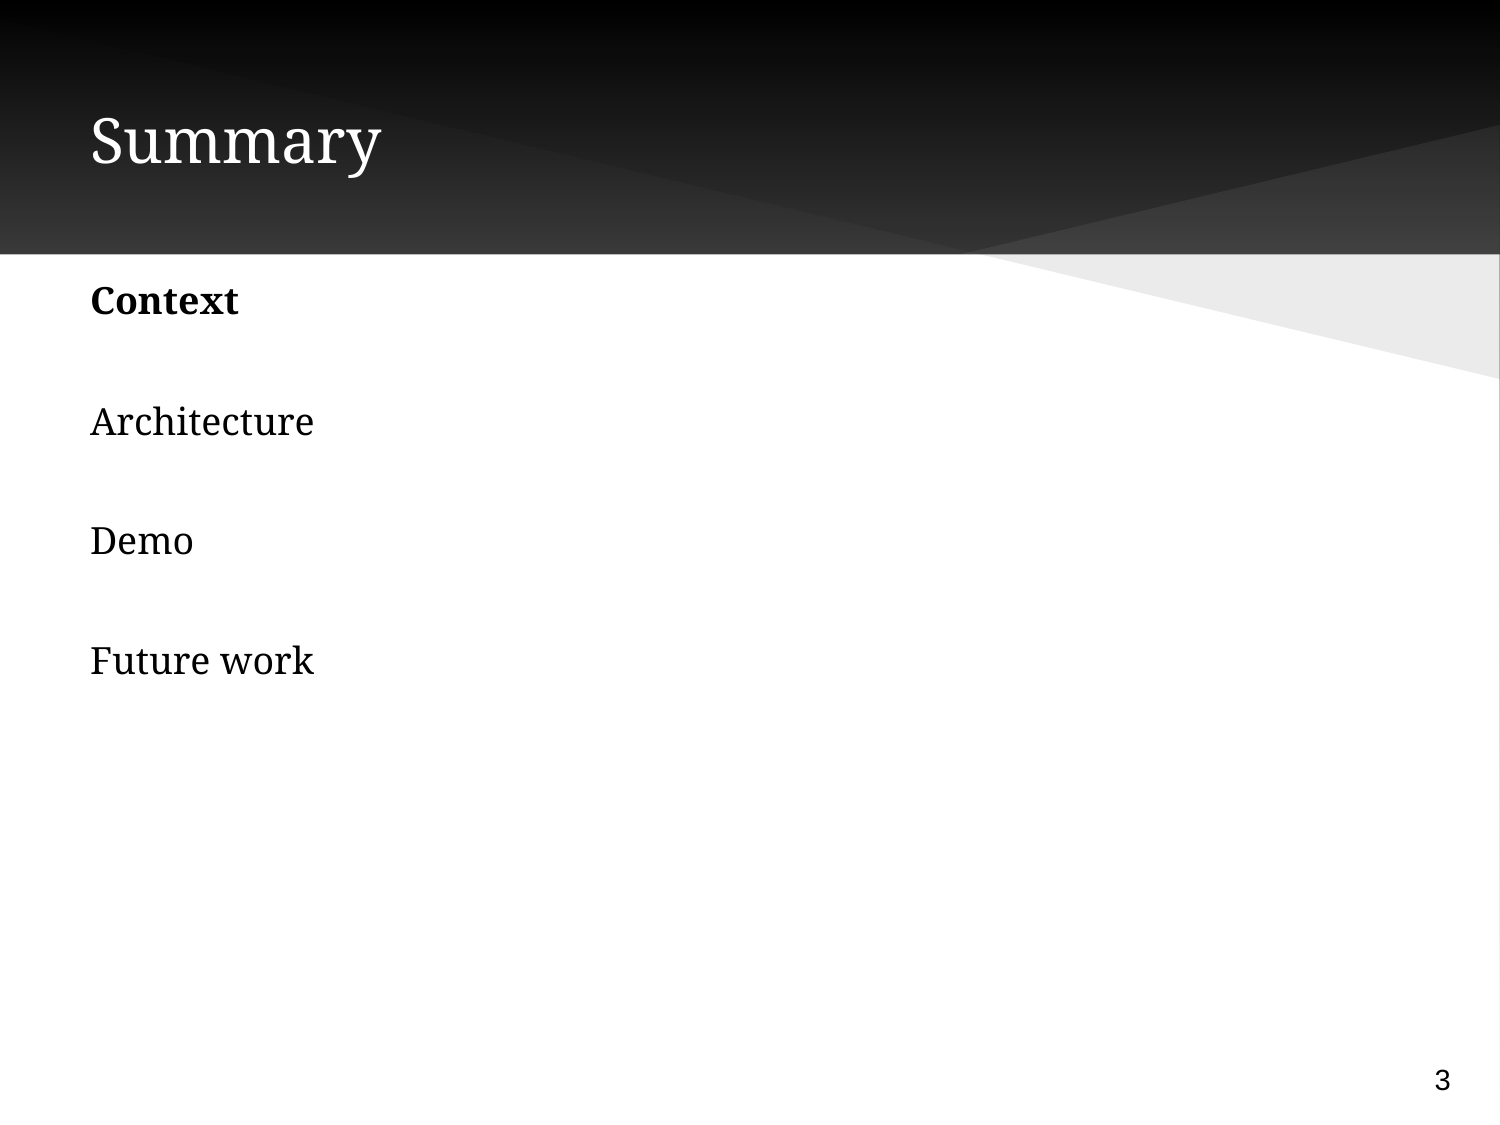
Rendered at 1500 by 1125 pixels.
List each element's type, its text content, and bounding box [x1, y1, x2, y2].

text_box 3 [1419, 1046, 1471, 1097]
title Summary [75, 45, 1425, 233]
list Context Architecture Demo Future work [75, 262, 1425, 1078]
